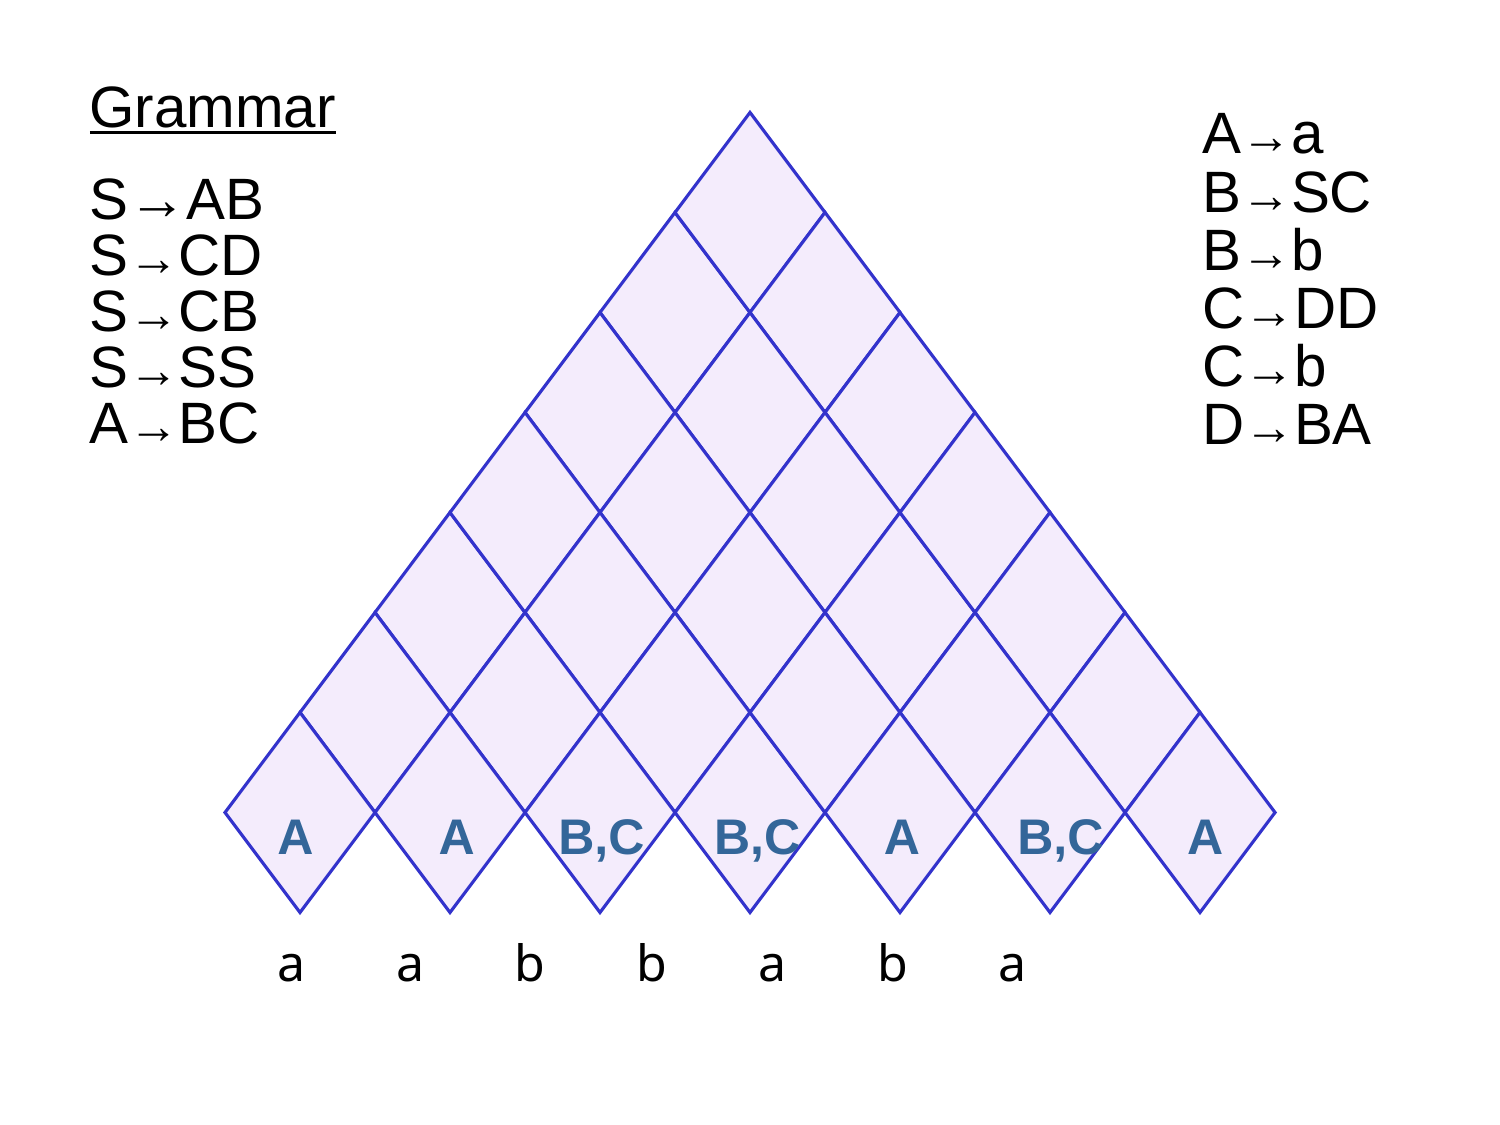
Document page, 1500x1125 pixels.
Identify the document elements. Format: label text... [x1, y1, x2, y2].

text_box [703, 112, 797, 174]
text_box Grammar S→AB S→CD S→CB S→SS A→BC [74, 75, 413, 463]
text_box [420, 873, 480, 913]
text_box [570, 873, 630, 913]
text_box [270, 873, 330, 913]
text_box [1020, 873, 1080, 913]
text_box a a b b a b a [262, 923, 1251, 1000]
text_box A→a B→SC B→b C→DD C→b D→BA [1187, 99, 1413, 464]
text_box S S B,C S A,D S D S,B C B S S A,S D S D A A B,C B,C A B,C A [262, 174, 1476, 873]
text_box [870, 873, 930, 913]
text_box [225, 763, 262, 862]
text_box [1170, 873, 1230, 913]
text_box [720, 873, 780, 913]
